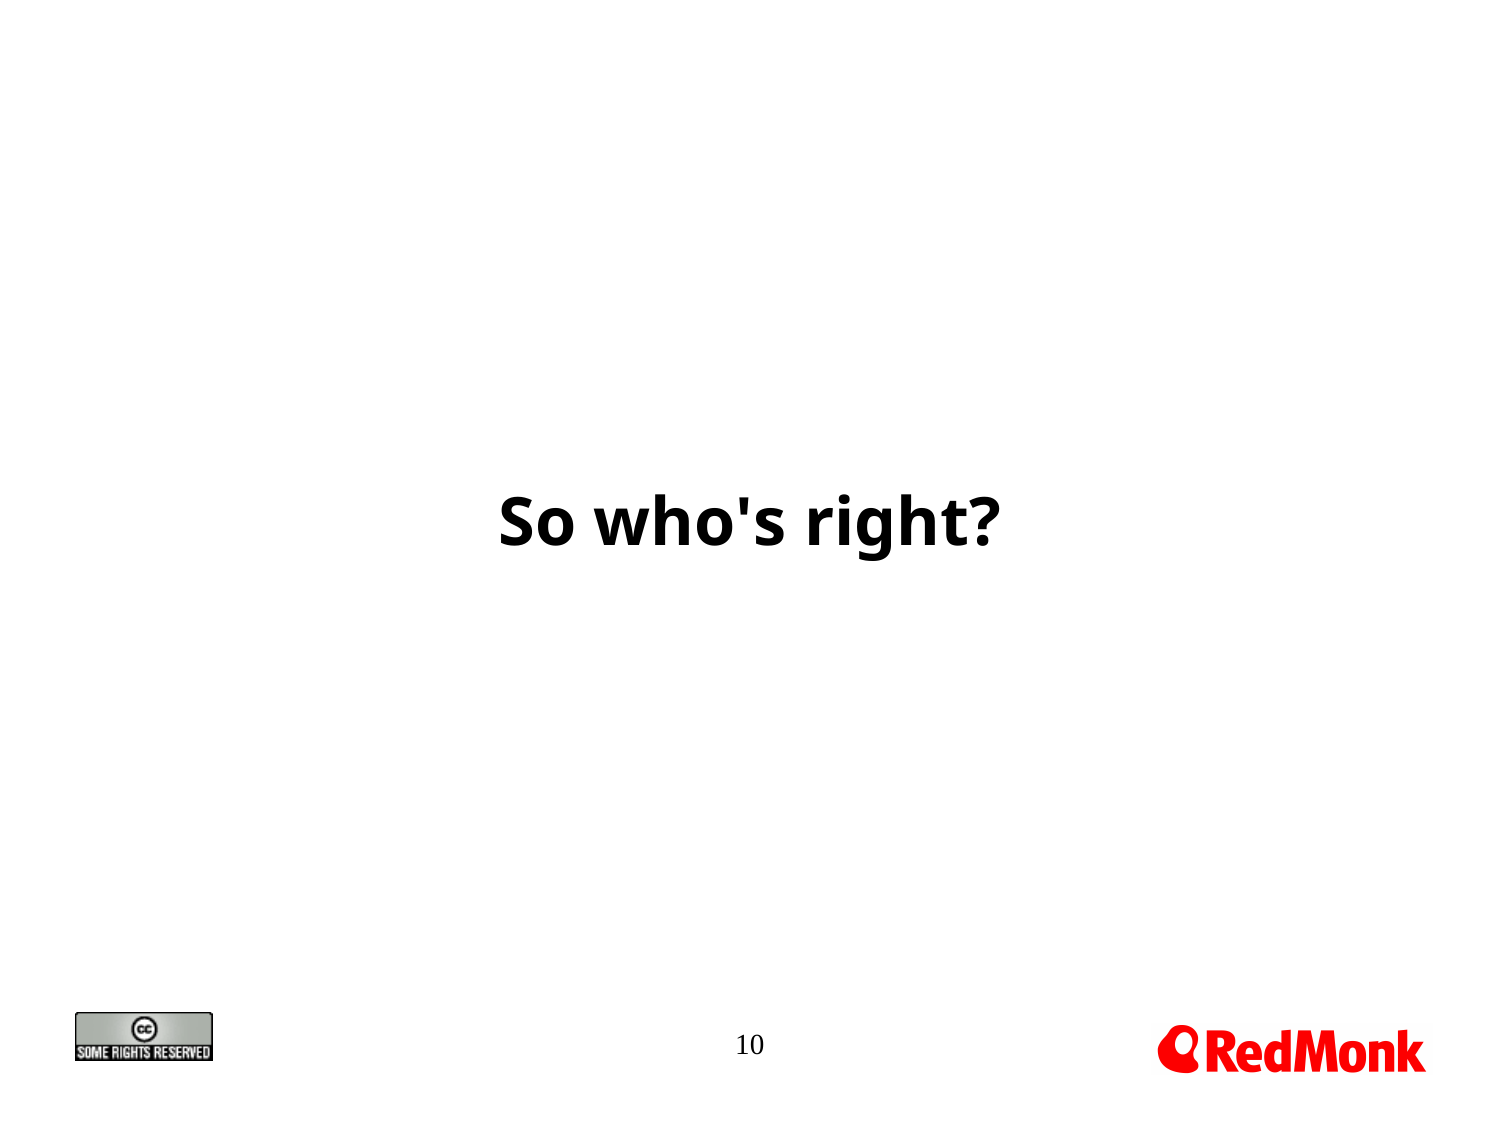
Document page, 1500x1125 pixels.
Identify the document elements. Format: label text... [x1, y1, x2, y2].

picture [75, 1012, 213, 1061]
text_box So who's right? [112, 470, 1388, 912]
picture [1151, 1023, 1433, 1075]
